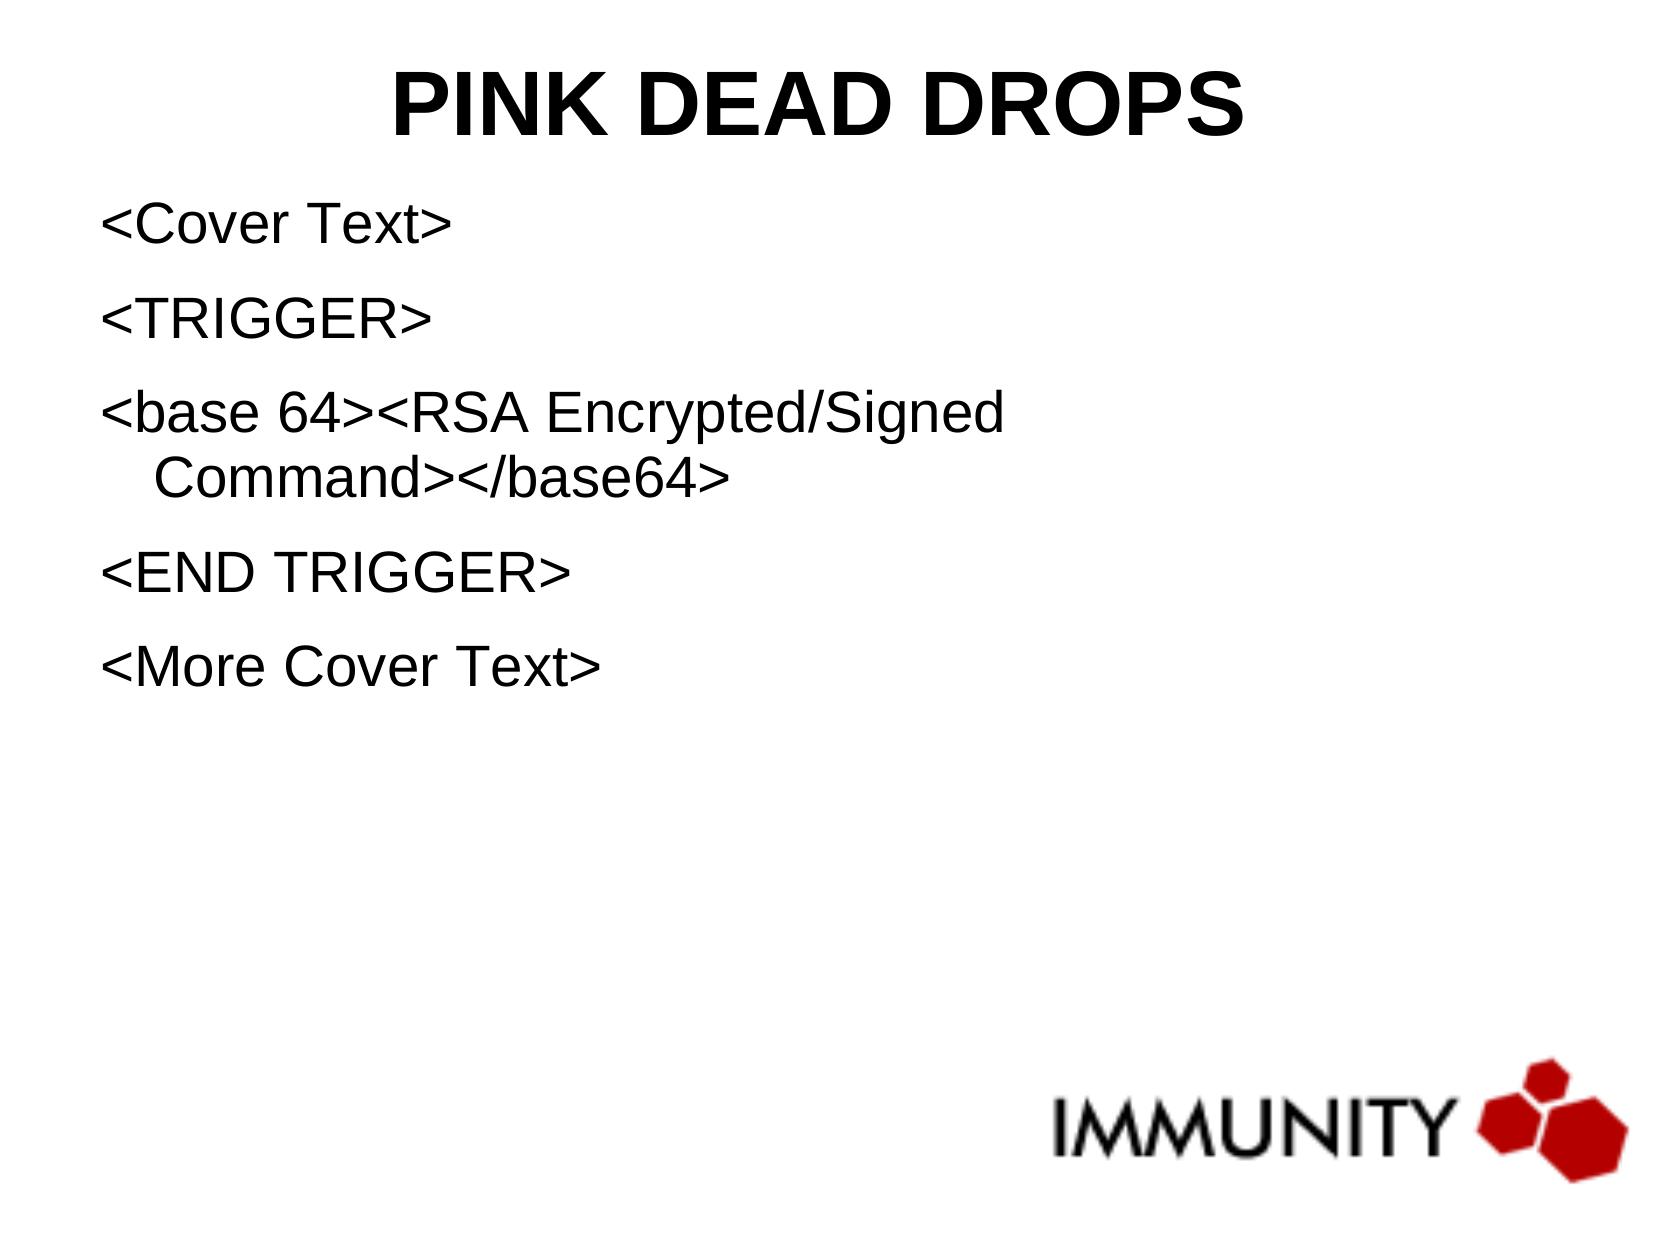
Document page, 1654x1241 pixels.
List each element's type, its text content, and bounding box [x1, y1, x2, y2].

title PINK DEAD DROPS [75, 7, 1564, 200]
picture [1006, 1017, 1654, 1241]
list <Cover Text> <TRIGGER> <base 64><RSA Encrypted/Signed Command></base64> <END TRIGGER> <More Cover Text> [82, 190, 1571, 1041]
